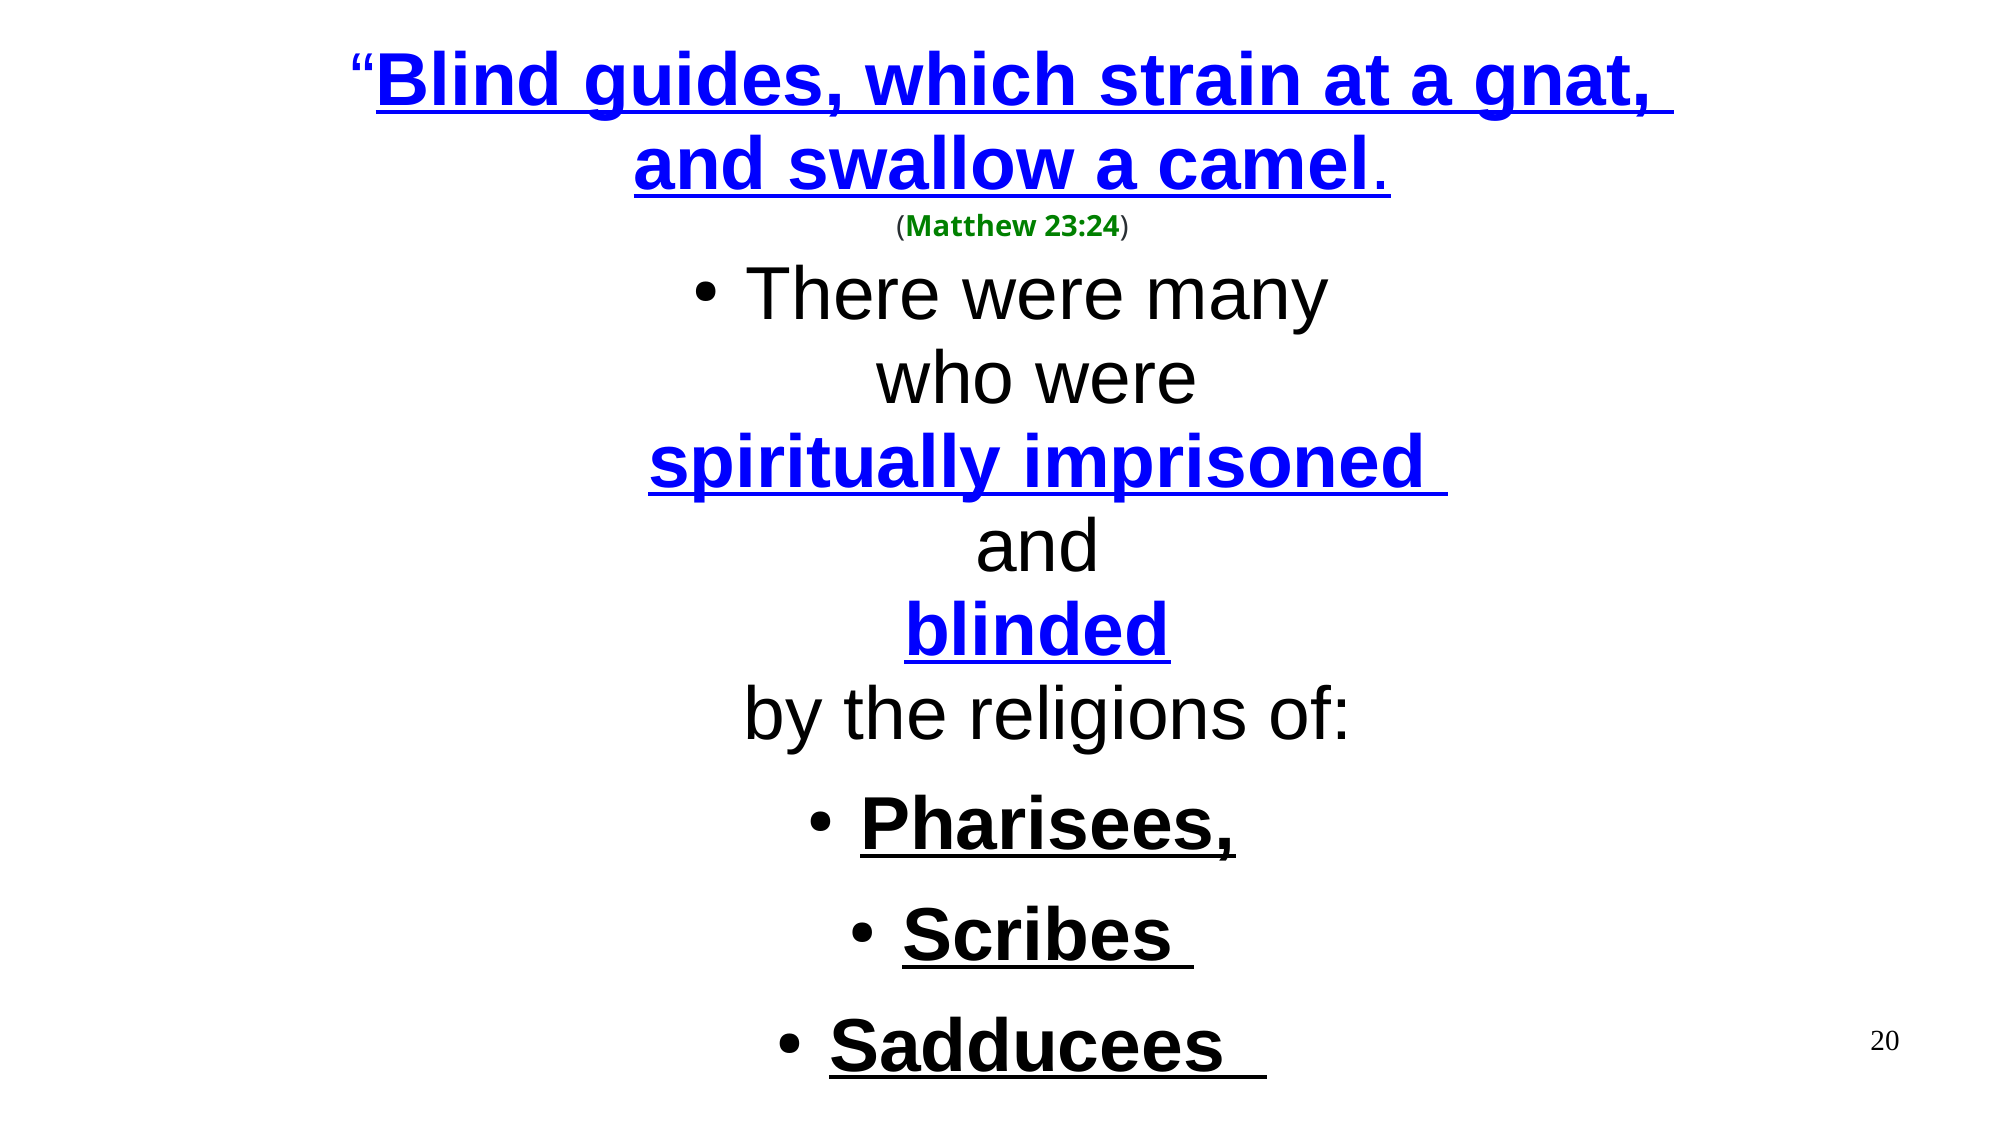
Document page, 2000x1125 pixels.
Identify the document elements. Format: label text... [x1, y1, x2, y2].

list “Blind guides, which strain at a gnat, and swallow a camel. (Matthew 23:24) There were many who were spiritually imprisoned and blinded by the religions of: Pharisees, Scribes Sadducees [37, 37, 1988, 1088]
